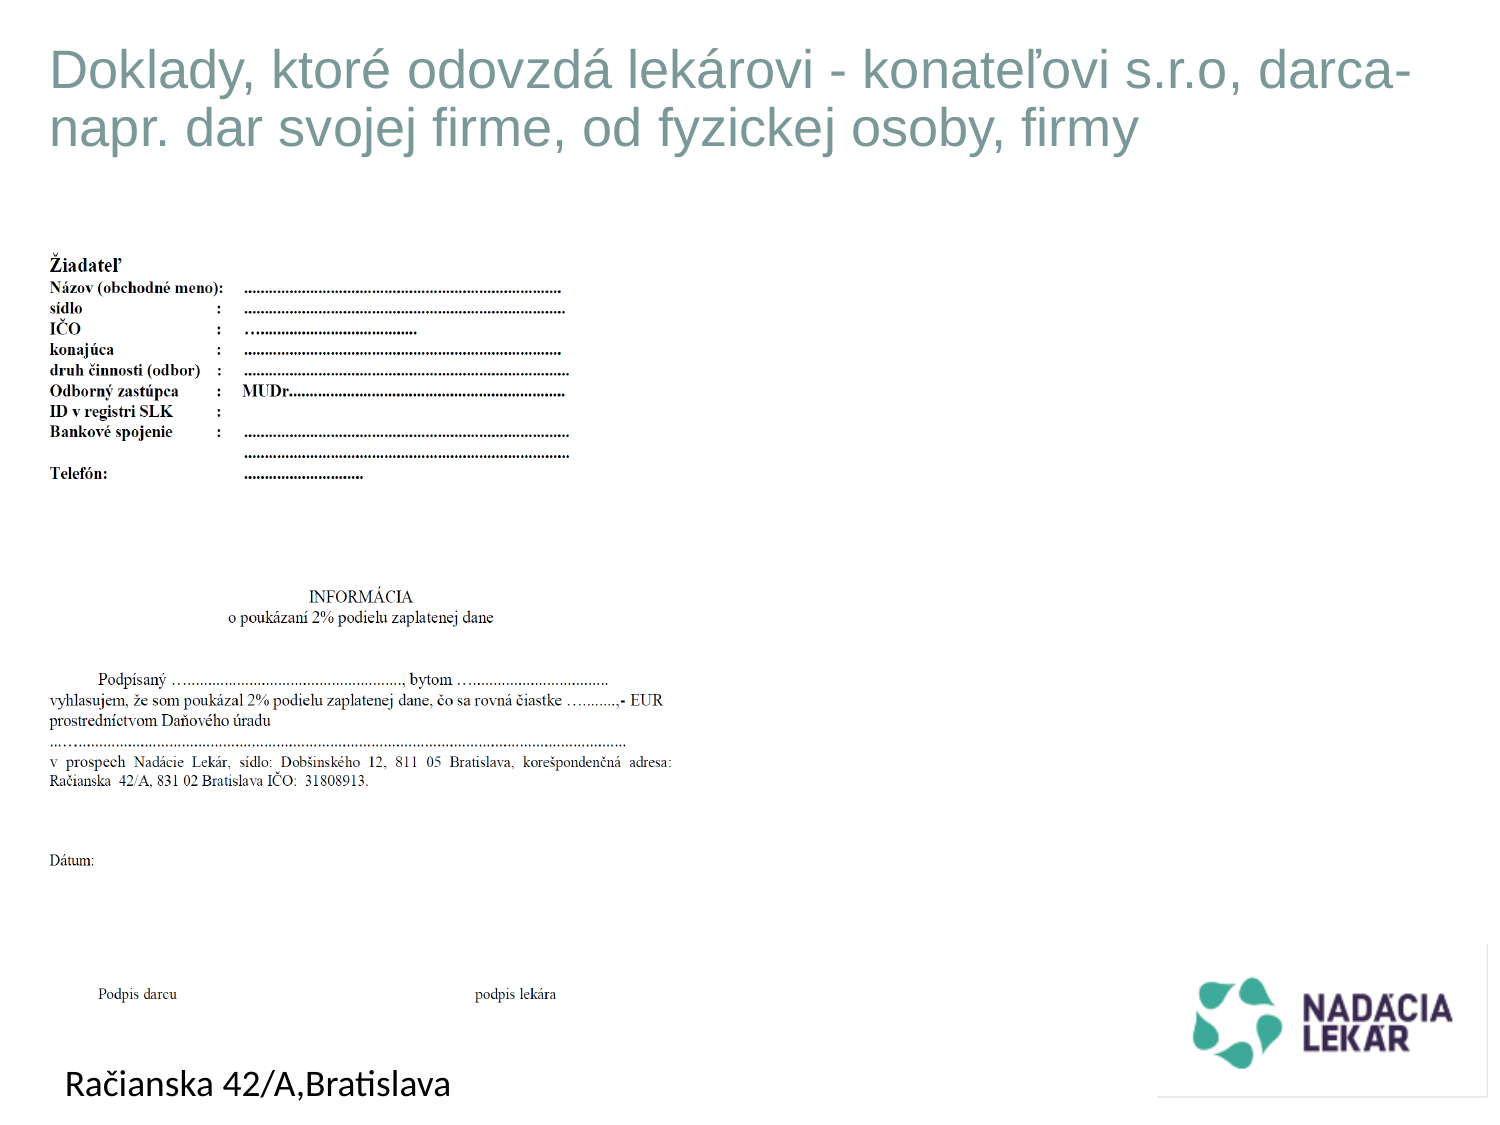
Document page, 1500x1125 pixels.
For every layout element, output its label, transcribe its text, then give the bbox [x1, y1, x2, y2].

picture [35, 236, 721, 1040]
title Doklady, ktoré odovzdá lekárovi - konateľovi s.r.o, darca- napr. dar svojej firme, od fyzickej osoby, firmy [49, 40, 1450, 159]
picture [1157, 944, 1489, 1099]
text_box Račianska 42/A,Bratislava [50, 1051, 638, 1112]
